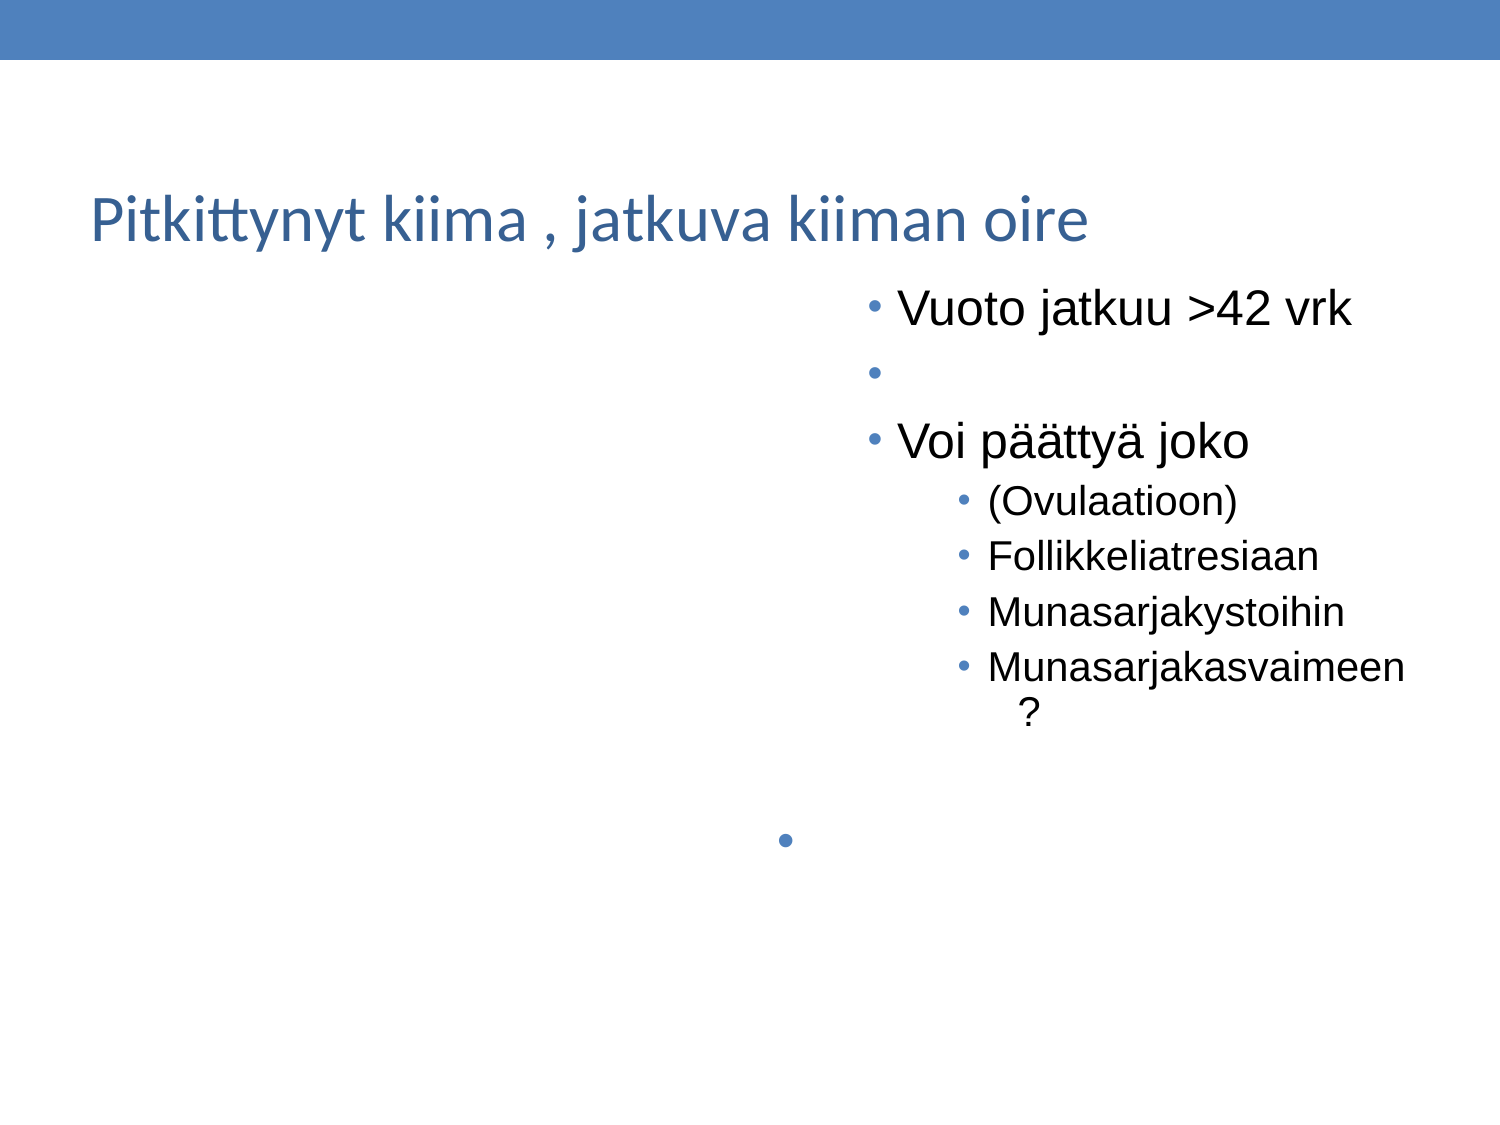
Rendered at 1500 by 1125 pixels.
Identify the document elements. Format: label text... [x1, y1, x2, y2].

list Vuoto jatkuu >42 vrk Voi päättyä joko (Ovulaatioon) Follikkeliatresiaan Munasarjakystoihin Munasarjakasvaimeen? [762, 274, 1426, 1049]
title Pitkittynyt kiima , jatkuva kiiman oire [75, 87, 1426, 251]
